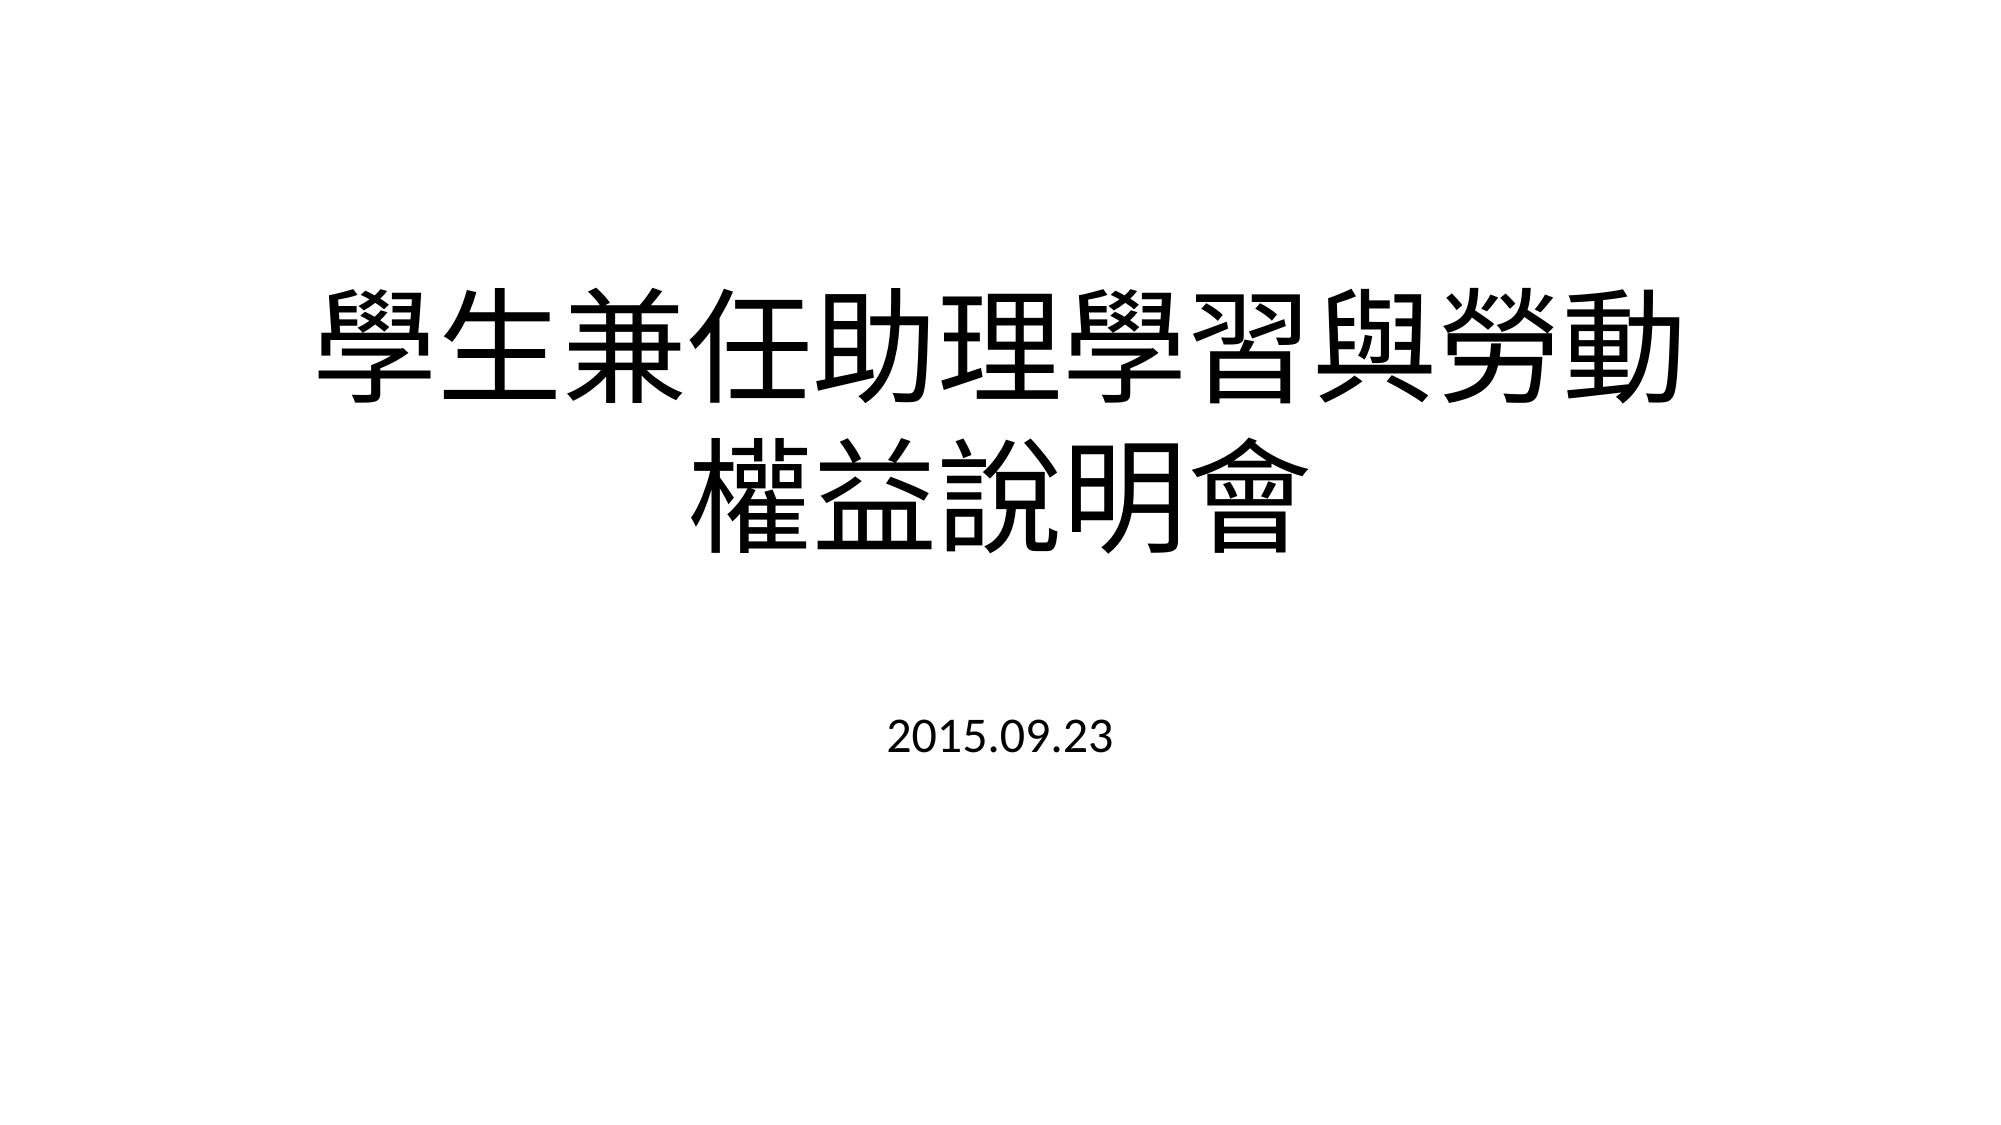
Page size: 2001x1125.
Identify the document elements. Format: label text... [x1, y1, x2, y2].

subtitle 2015.09.23 [249, 694, 1750, 863]
title 學生兼任助理學習與勞動權益說明會 [249, 184, 1750, 576]
